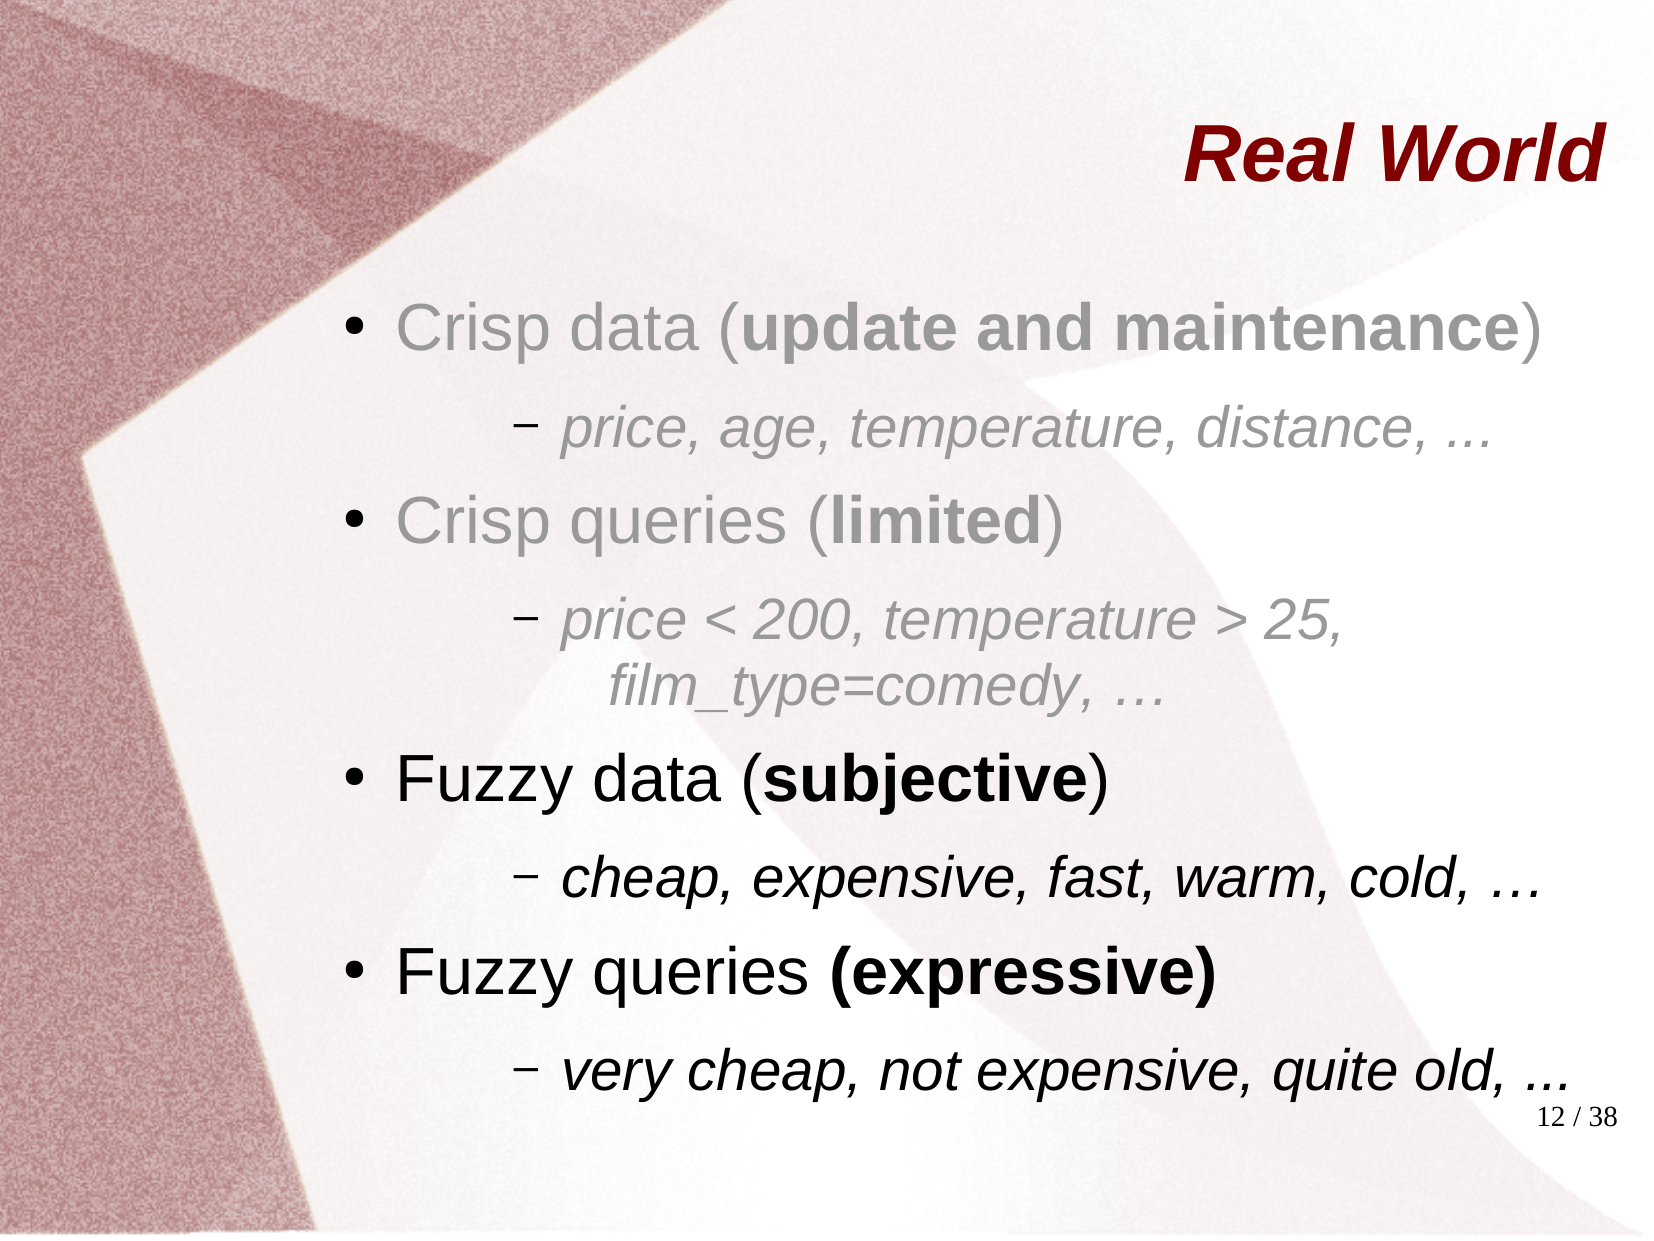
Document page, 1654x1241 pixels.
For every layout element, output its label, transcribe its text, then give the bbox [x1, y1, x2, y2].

list Crisp data (update and maintenance) price, age, temperature, distance, ... Crisp queries (limited) price < 200, temperature > 25, film_type=comedy, … Fuzzy data (subjective) cheap, expensive, fast, warm, cold, … Fuzzy queries (expressive) very cheap, not expensive, quite old, ... [324, 290, 1601, 1202]
title Real World [596, 49, 1607, 257]
picture [0, 0, 1654, 1241]
